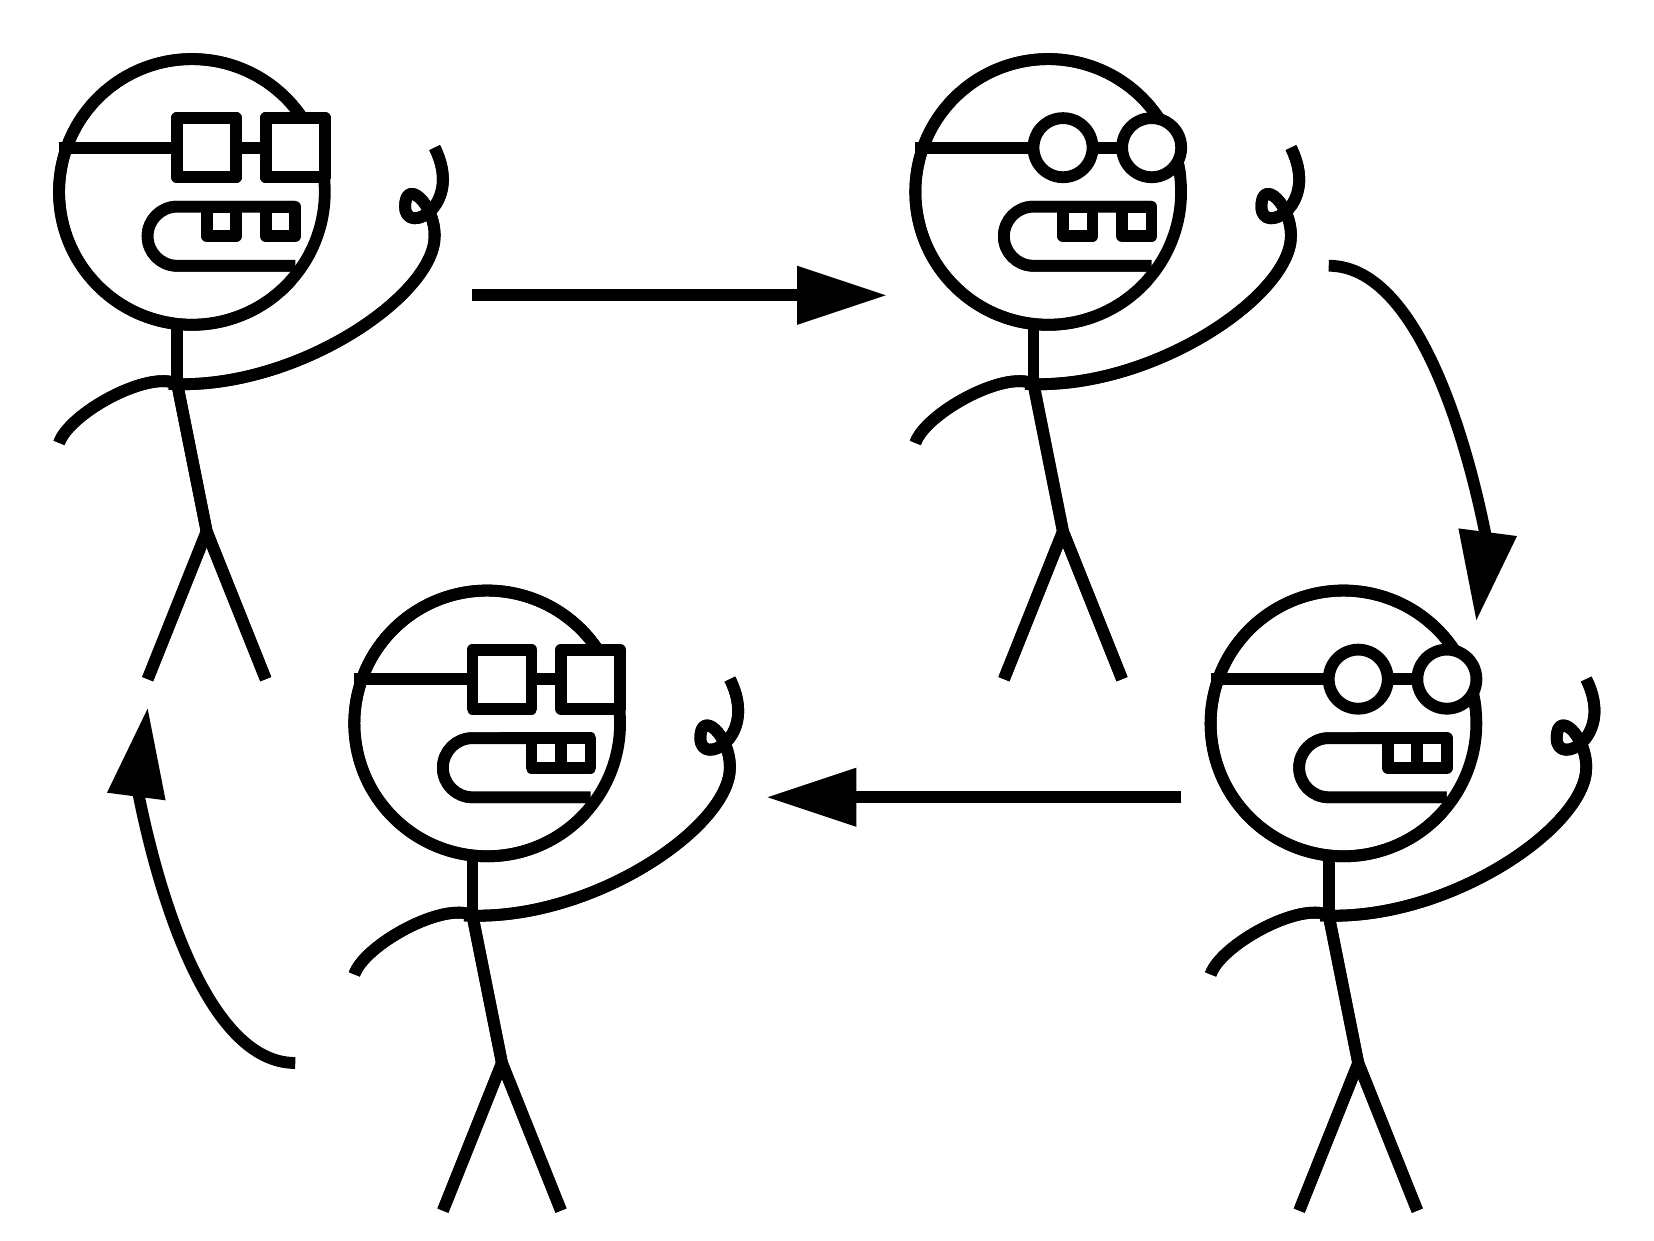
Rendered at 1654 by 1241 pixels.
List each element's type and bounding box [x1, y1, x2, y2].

text_box [295, 177, 355, 296]
text_box [472, 649, 532, 709]
text_box [1328, 649, 1388, 709]
text_box [1299, 649, 1477, 798]
text_box [1151, 177, 1211, 296]
text_box [1446, 708, 1506, 827]
text_box [1033, 118, 1093, 178]
text_box [1003, 118, 1182, 266]
text_box [590, 708, 650, 827]
text_box [442, 649, 621, 798]
text_box [147, 118, 325, 266]
text_box [177, 118, 237, 178]
